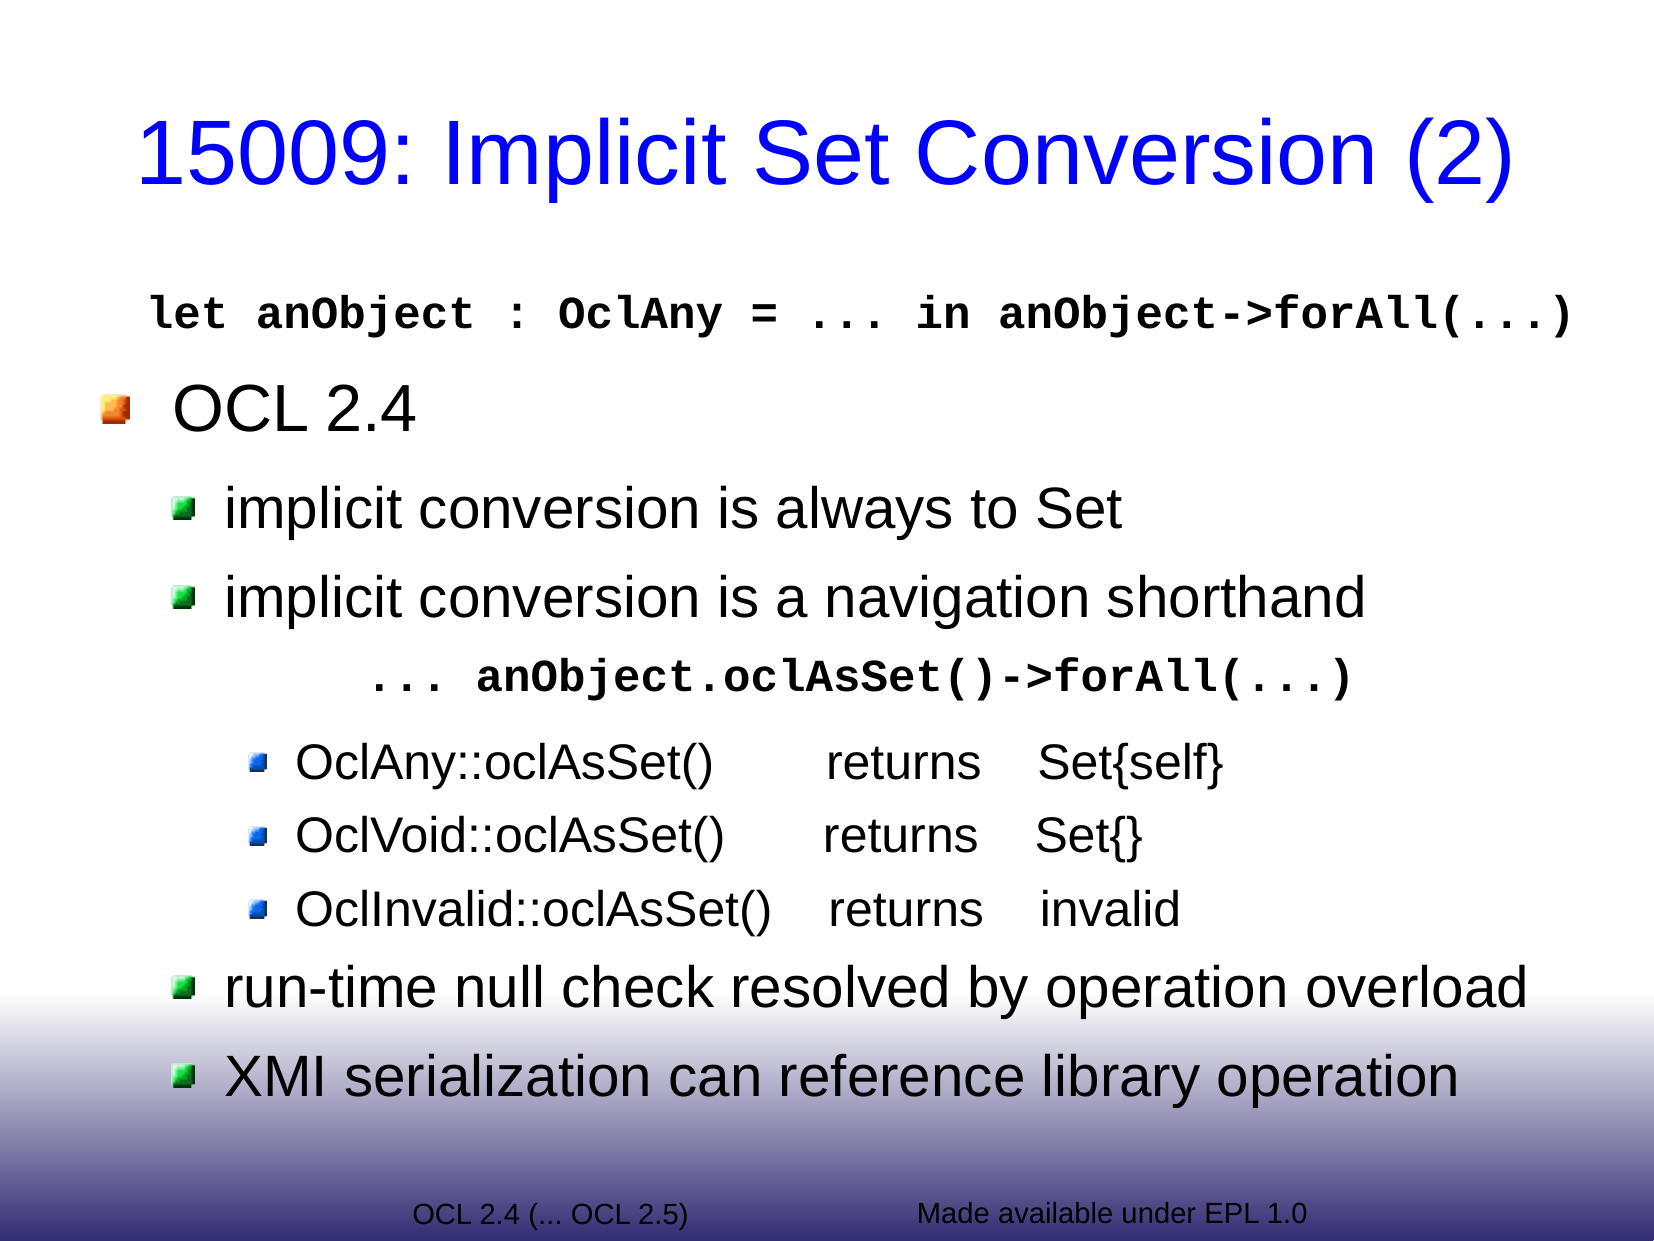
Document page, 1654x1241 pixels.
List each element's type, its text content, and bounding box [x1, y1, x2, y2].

list let anObject : OclAny = ... in anObject->forAll(...) OCL 2.4 implicit conversion is always to Set implicit conversion is a navigation shorthand ... anObject.oclAsSet()->forAll(...) OclAny::oclAsSet() returns Set{self} OclVoid::oclAsSet() returns Set{} OclInvalid::oclAsSet() returns invalid run-time null check resolved by operation overload XMI serialization can reference library operation [82, 290, 1639, 1196]
title 15009: Implicit Set Conversion (2) [82, 49, 1571, 257]
